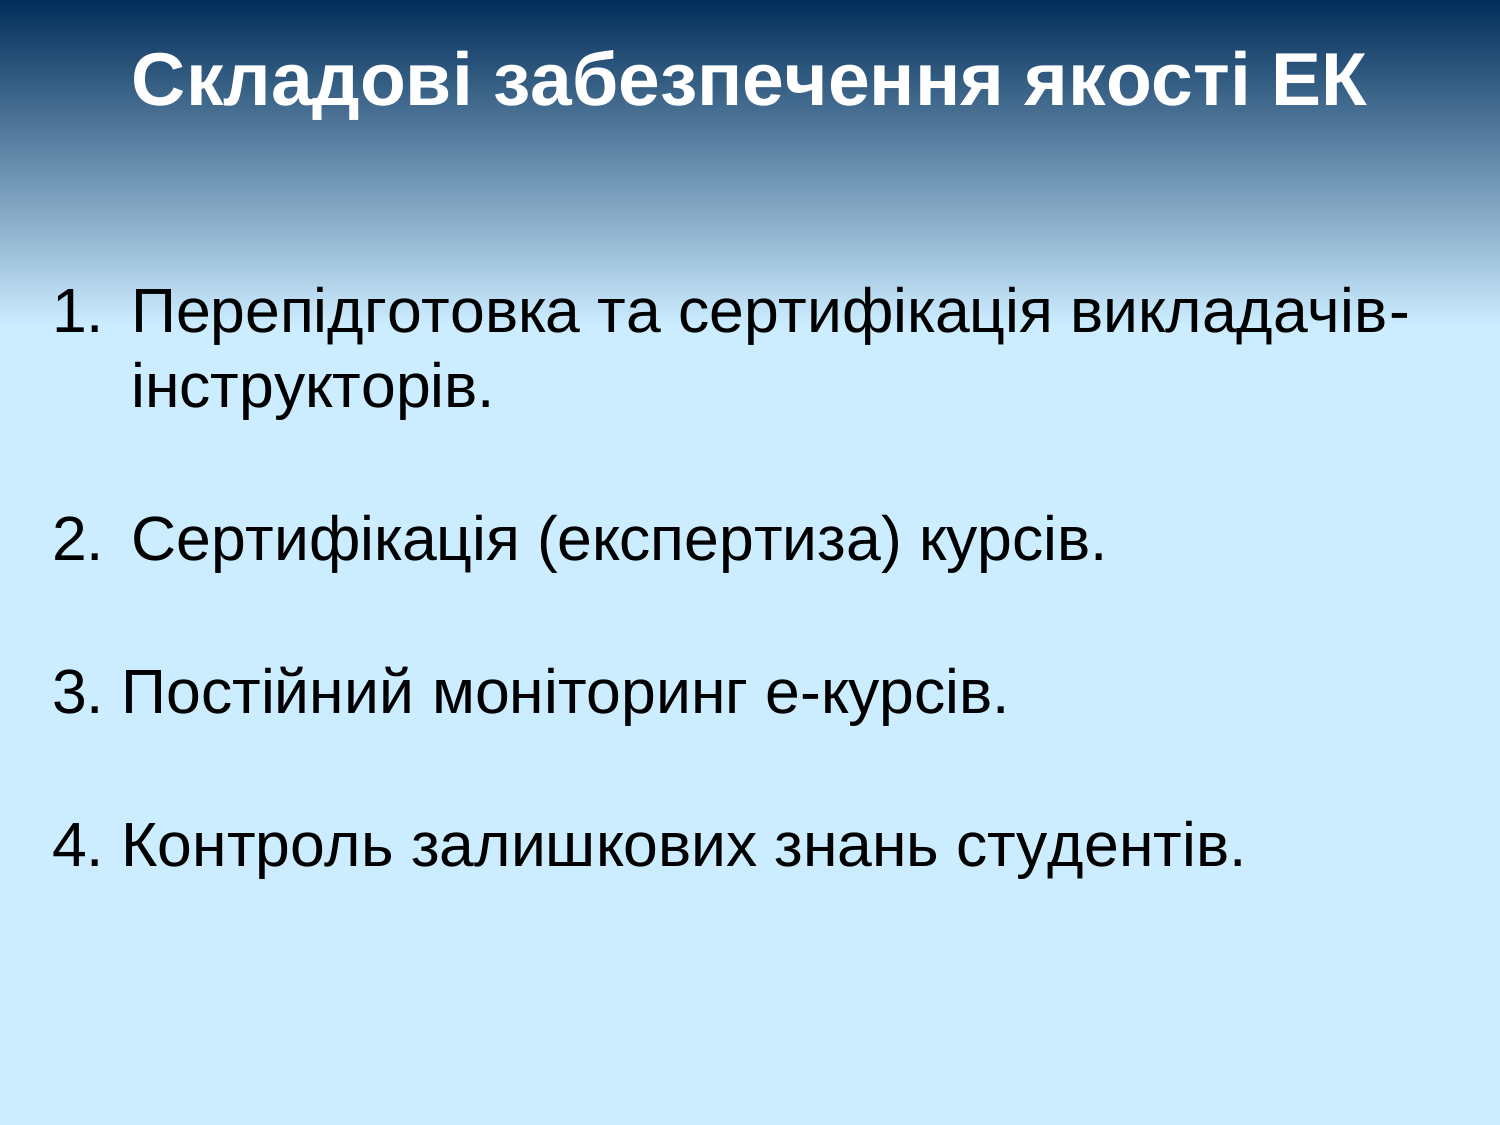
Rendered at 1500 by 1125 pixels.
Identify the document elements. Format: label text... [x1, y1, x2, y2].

list Перепідготовка та сертифікація викладачів-інструкторів. Сертифікація (експертиза) курсів. 3. Постійний моніторинг е-курсів. 4. Контроль залишкових знань студентів. [37, 262, 1476, 1088]
title Складові забезпечення якості ЕК [24, 22, 1476, 128]
